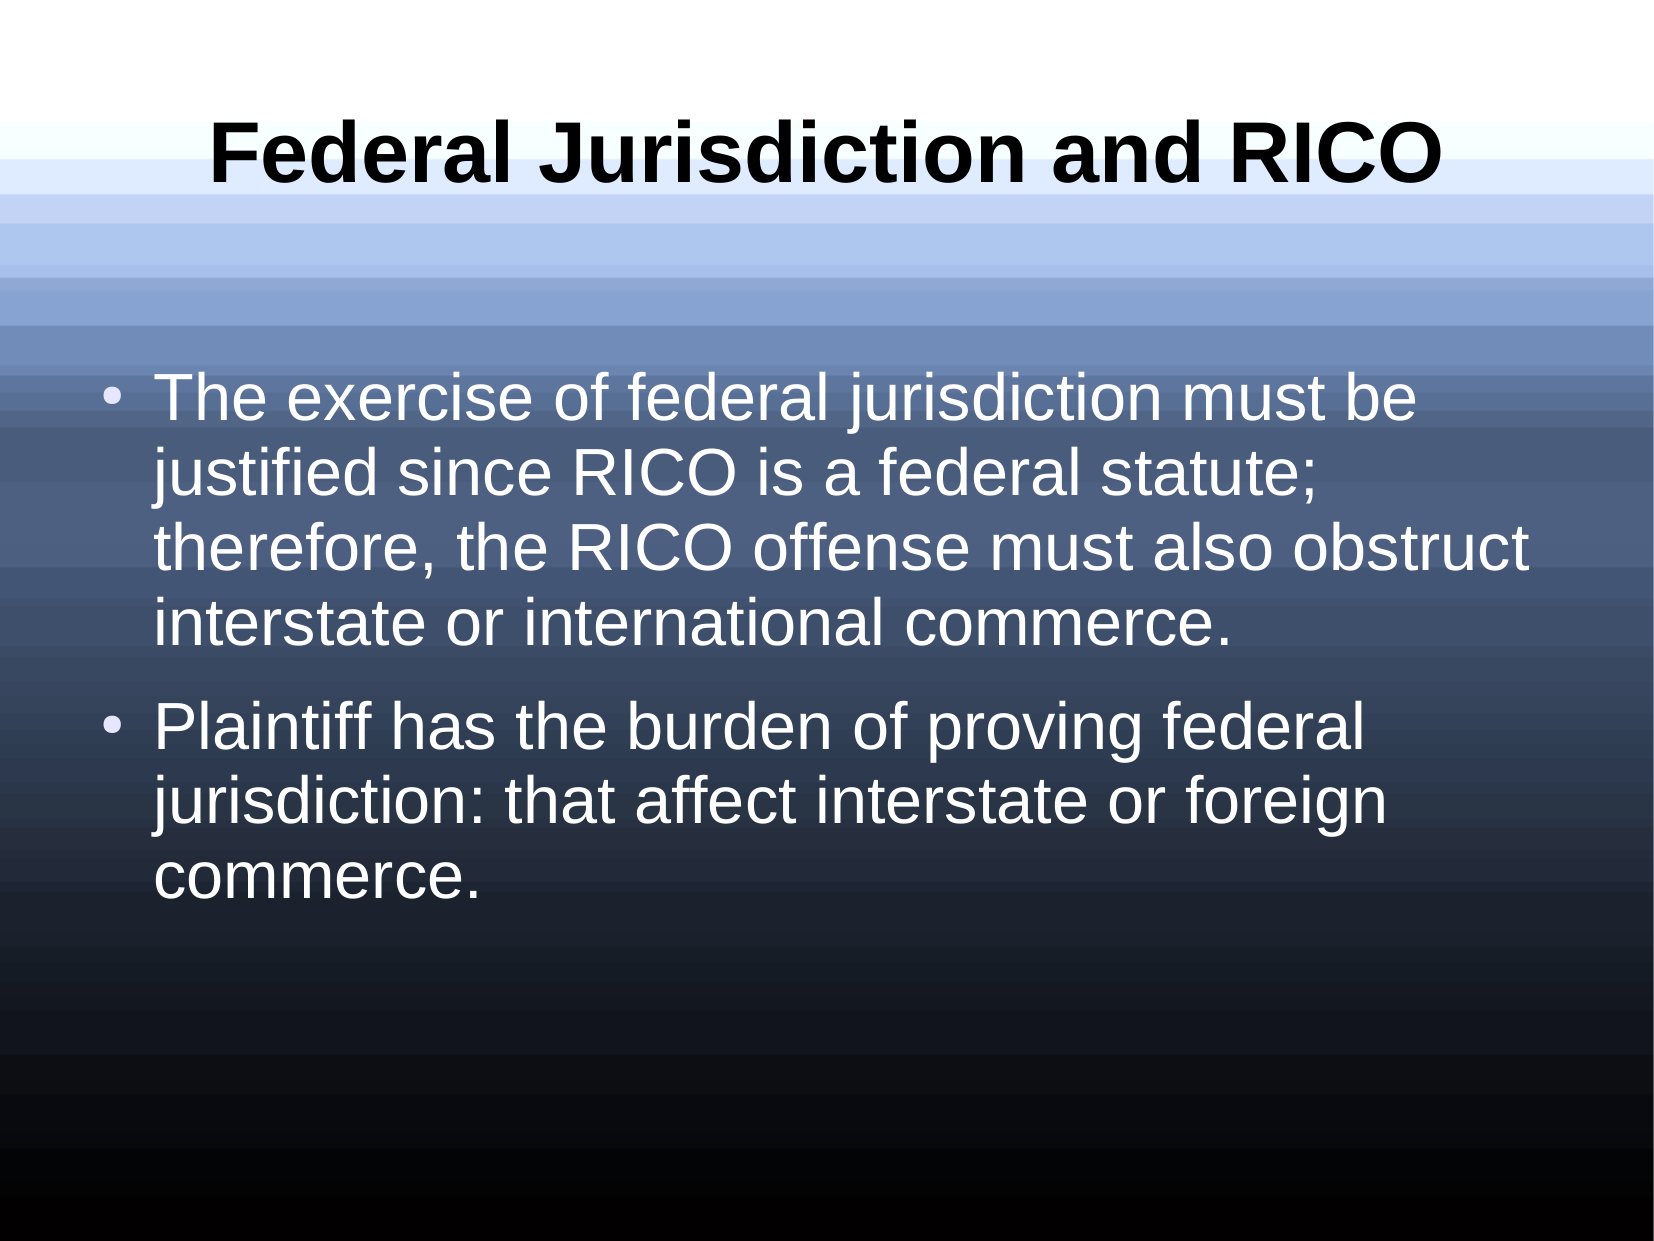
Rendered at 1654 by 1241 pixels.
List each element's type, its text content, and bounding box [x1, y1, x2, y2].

picture [0, 0, 1654, 1241]
list The exercise of federal jurisdiction must be justified since RICO is a federal statute; therefore, the RICO offense must also obstruct interstate or international commerce. Plaintiff has the burden of proving federal jurisdiction: that affect interstate or foreign commerce. [82, 360, 1571, 1115]
title Federal Jurisdiction and RICO [82, 49, 1571, 257]
